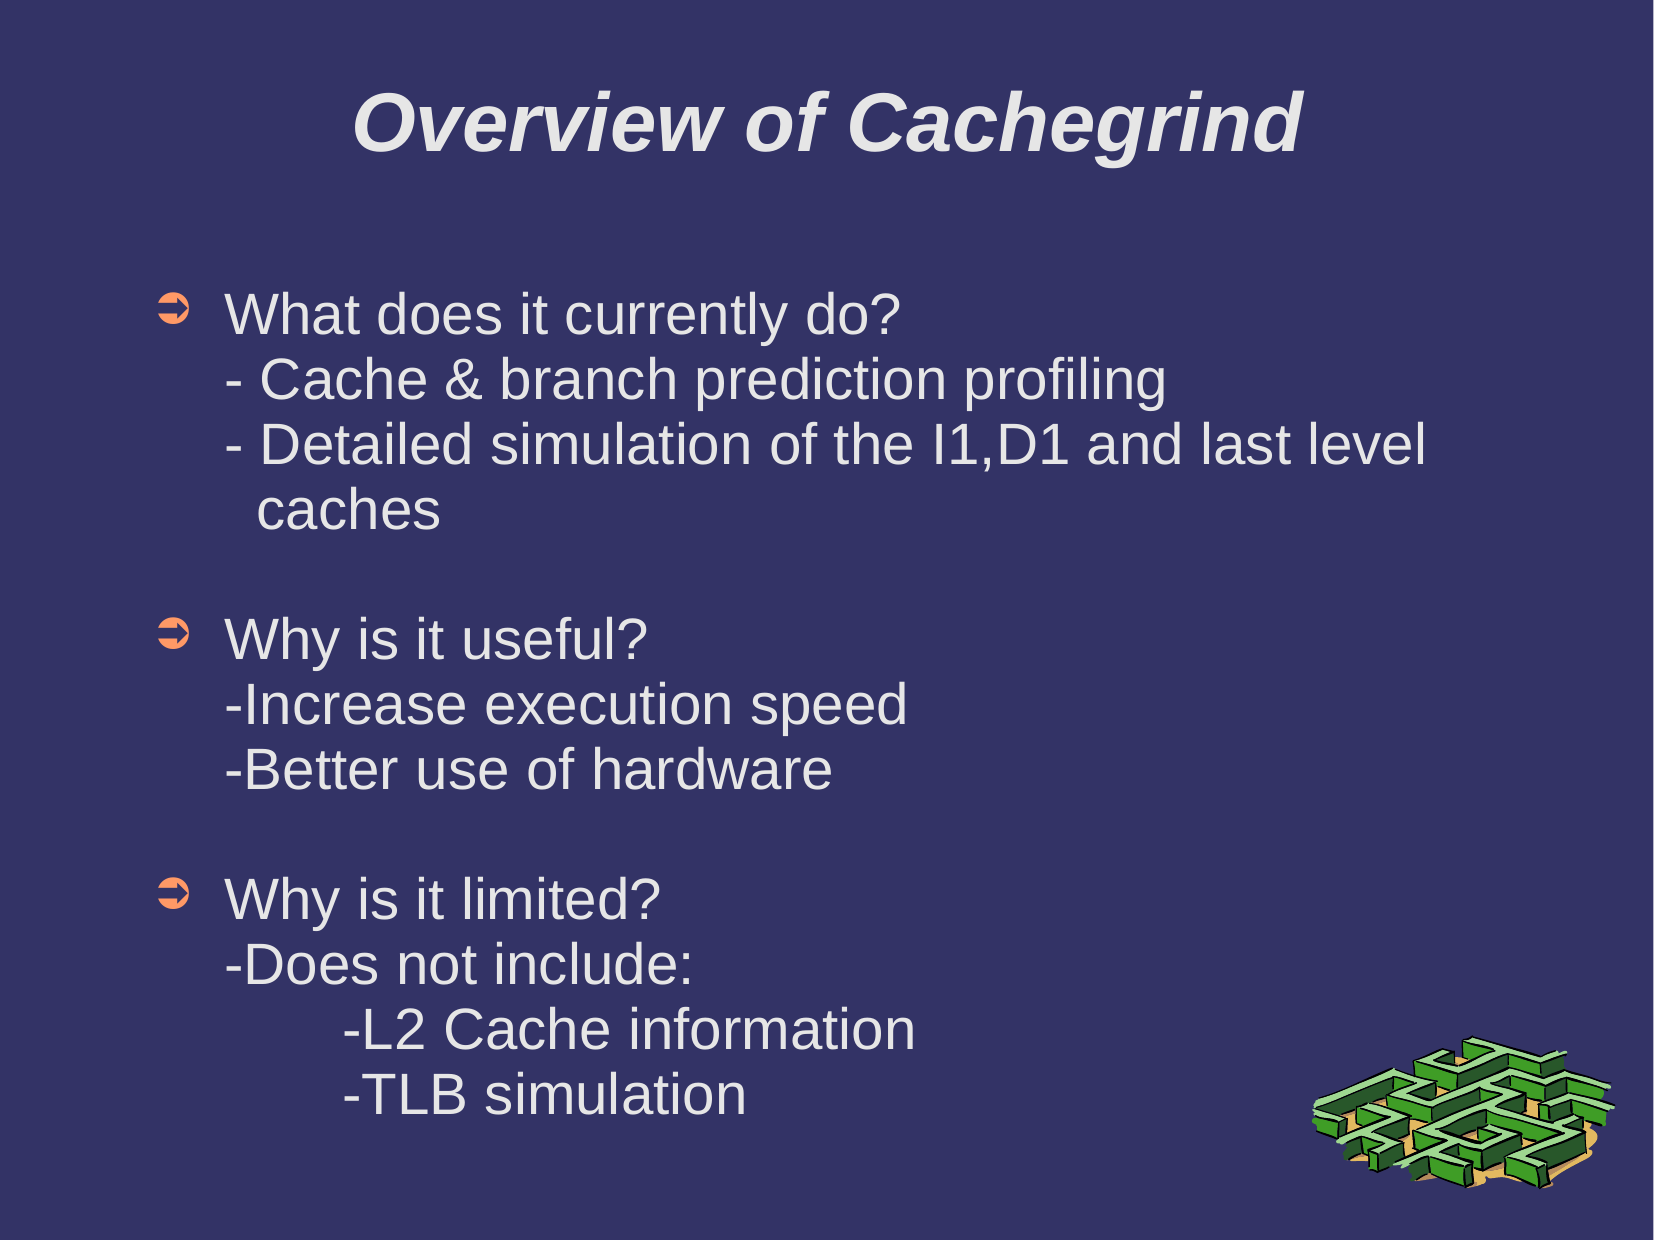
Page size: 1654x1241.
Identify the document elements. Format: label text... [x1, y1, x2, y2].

list What does it currently do? - Cache & branch prediction profiling - Detailed simulation of the I1,D1 and last level caches Why is it useful? -Increase execution speed -Better use of hardware Why is it limited? -Does not include: -L2 Cache information -TLB simulation [141, 281, 1533, 1127]
title Overview of Cachegrind [121, 19, 1534, 227]
